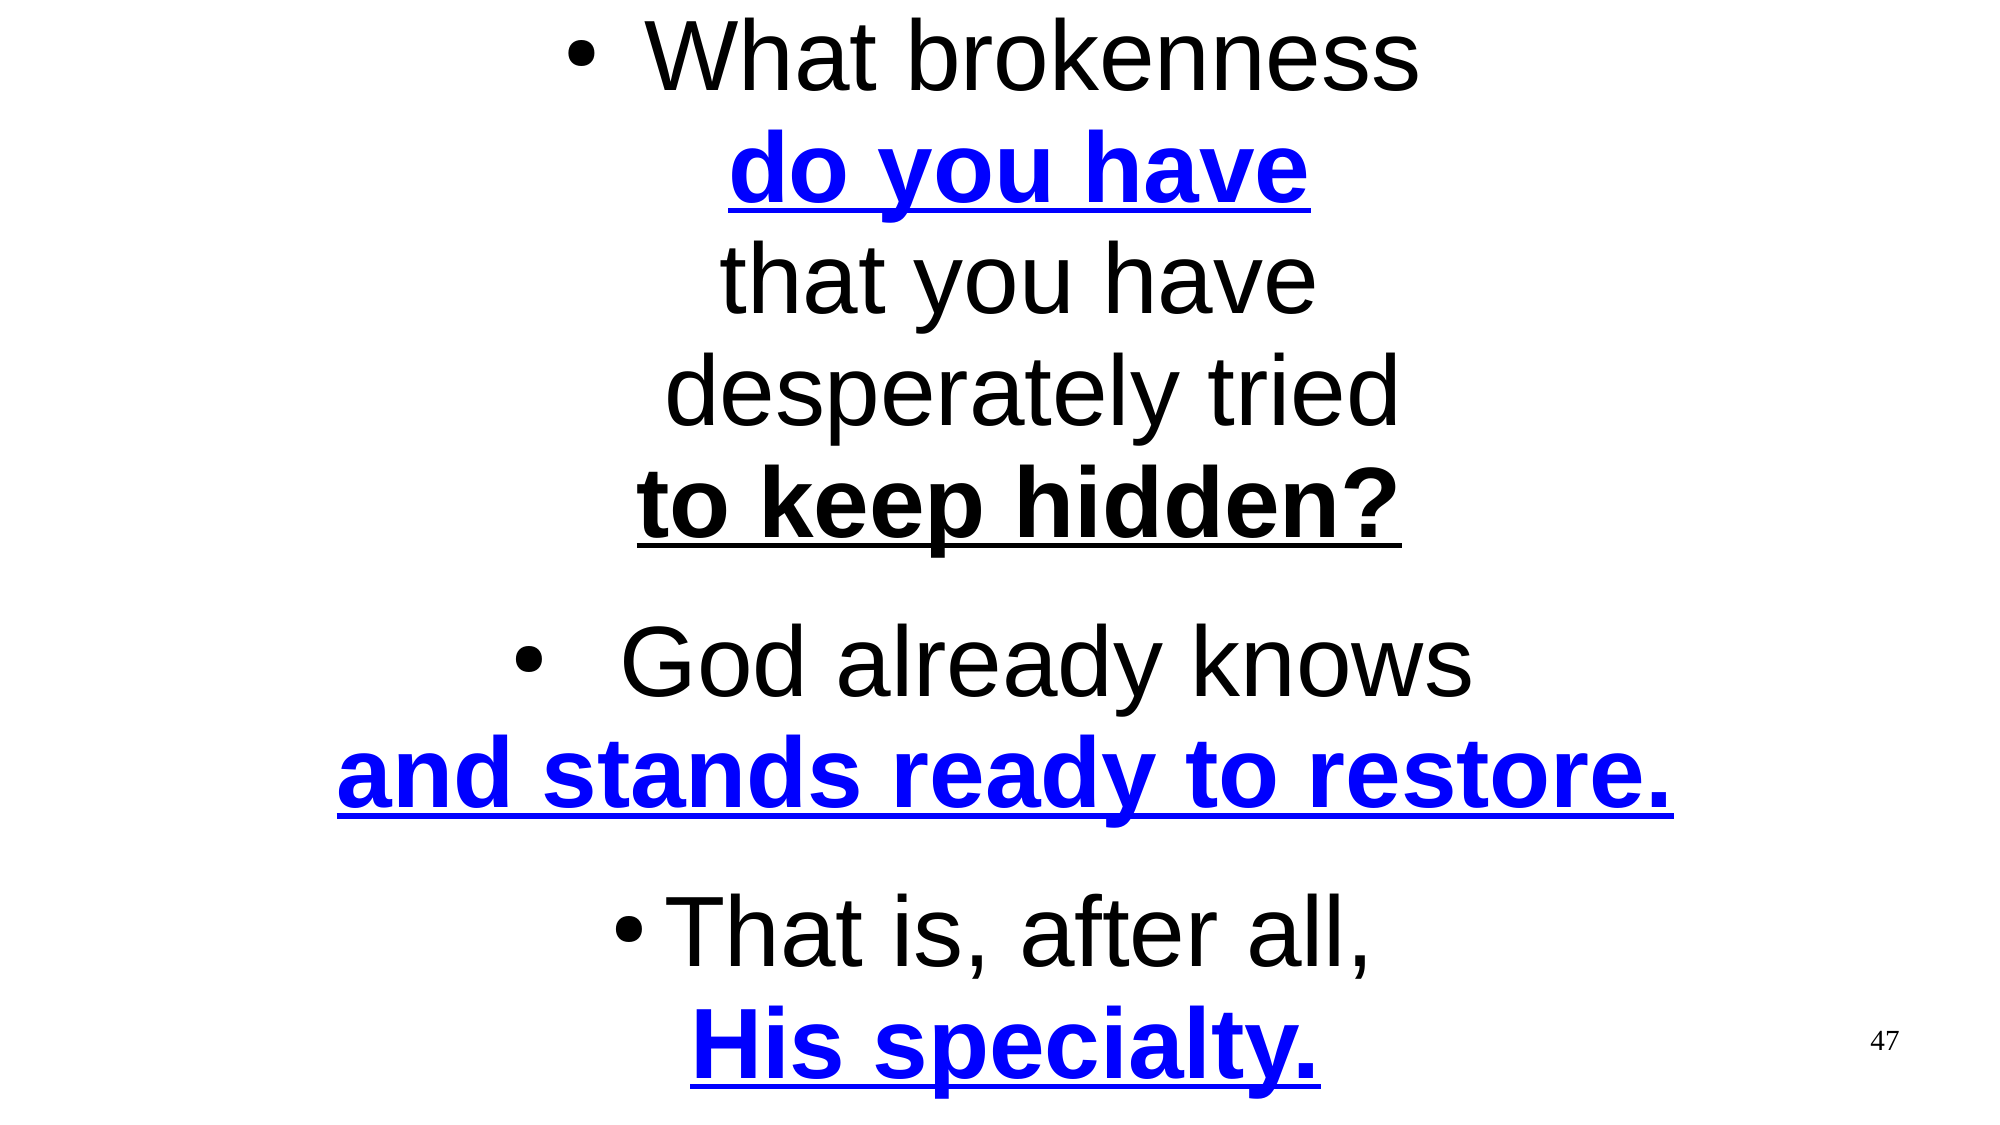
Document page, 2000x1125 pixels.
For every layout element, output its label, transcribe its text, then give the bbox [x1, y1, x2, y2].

list What brokenness do you have that you have desperately tried to keep hidden? God already knows and stands ready to restore. That is, after all, His specialty. [0, 0, 1996, 1123]
